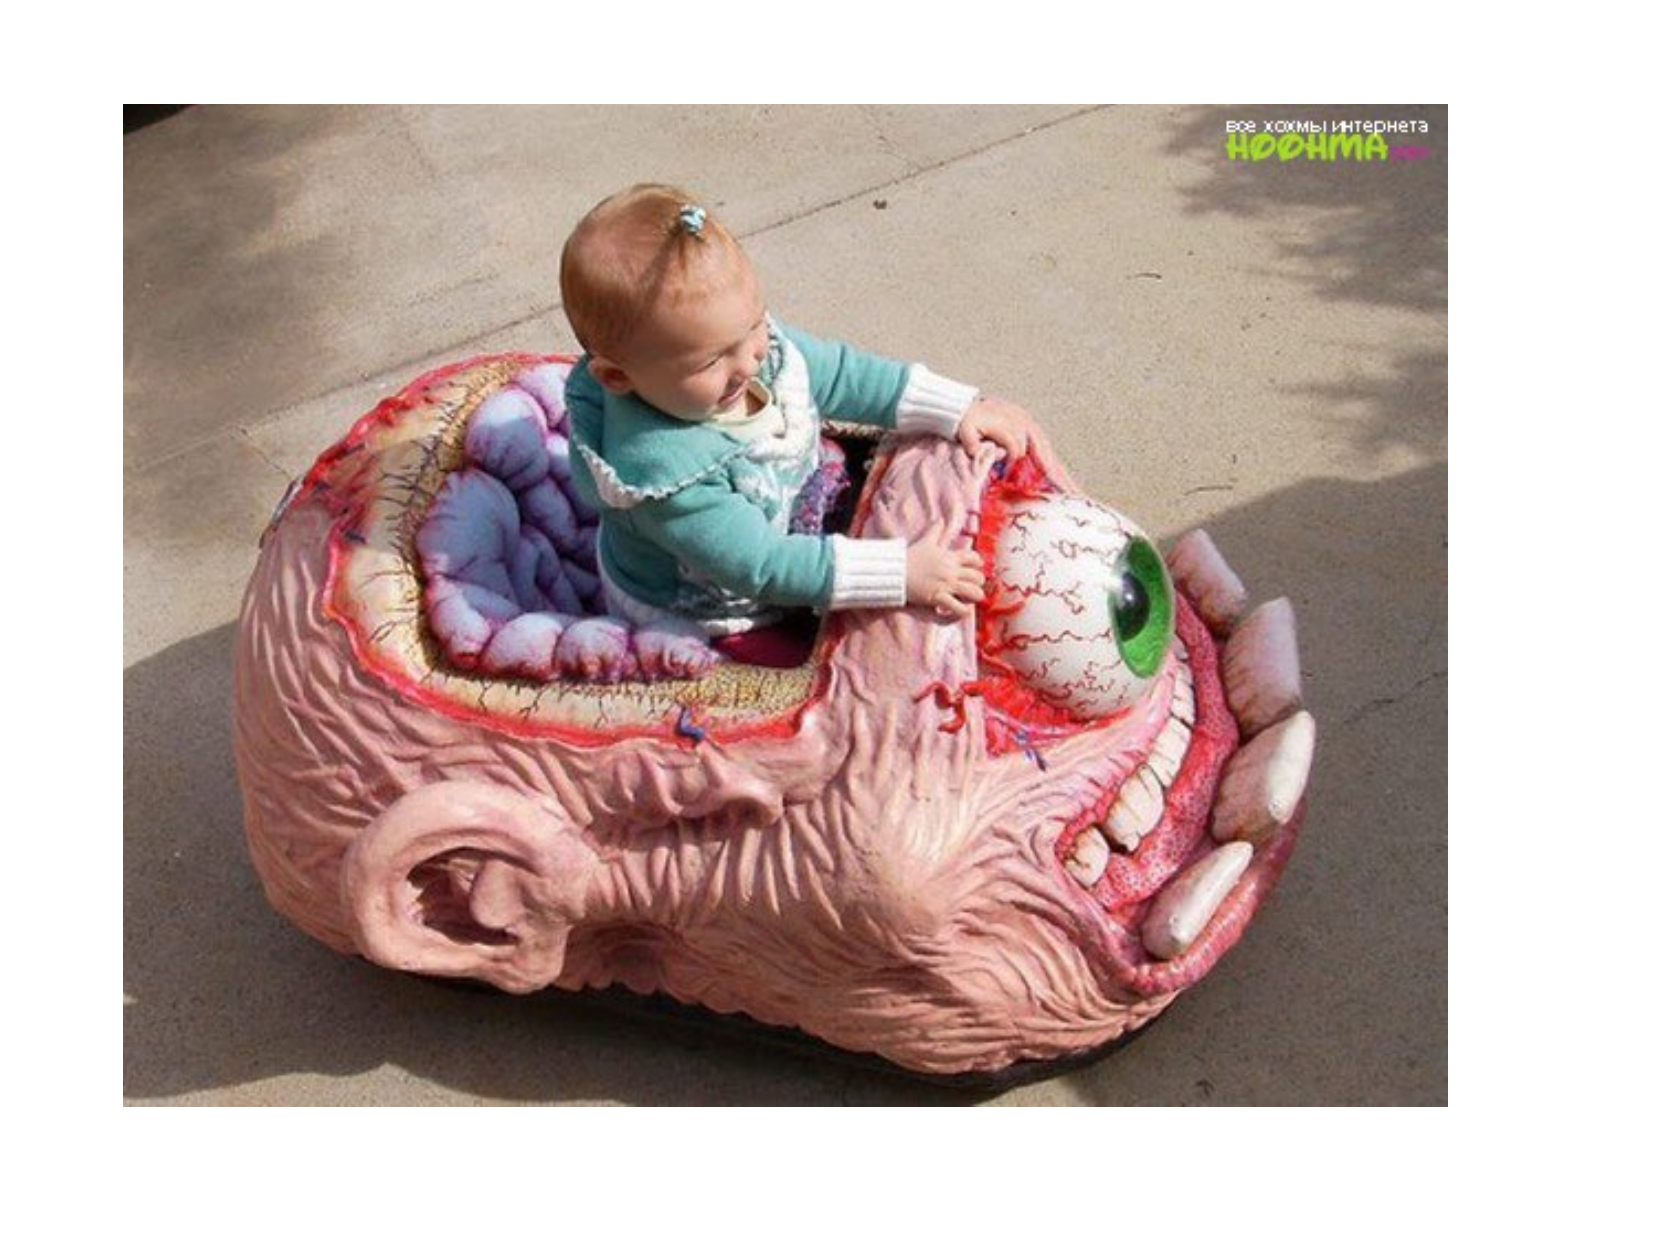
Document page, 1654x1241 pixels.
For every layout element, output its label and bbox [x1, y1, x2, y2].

picture [123, 104, 1448, 1107]
